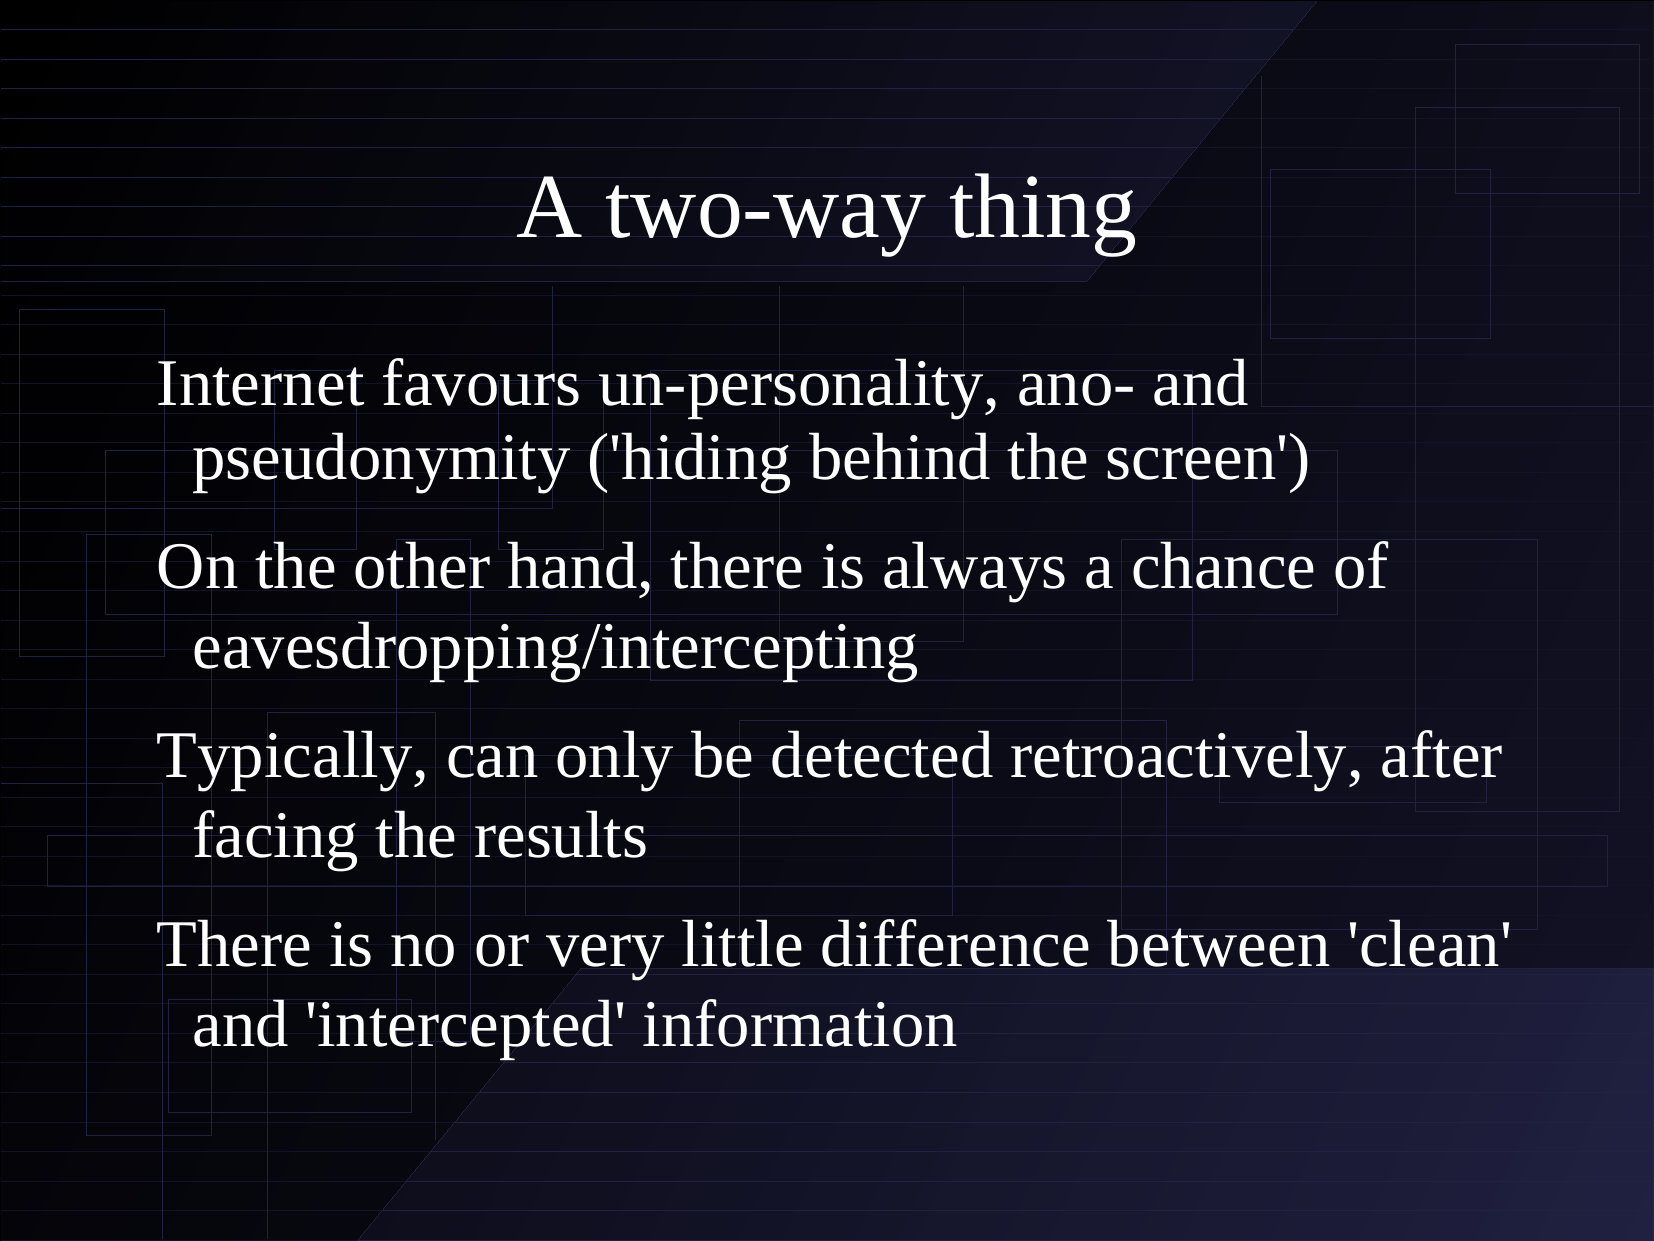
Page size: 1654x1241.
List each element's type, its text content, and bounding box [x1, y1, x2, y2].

list Internet favours un-personality, ano- and pseudonymity ('hiding behind the screen') On the other hand, there is always a chance of eavesdropping/intercepting Typically, can only be detected retroactively, after facing the results There is no or very little difference between 'clean' and 'intercepted' information [121, 344, 1534, 1127]
title A two-way thing [121, 102, 1534, 311]
